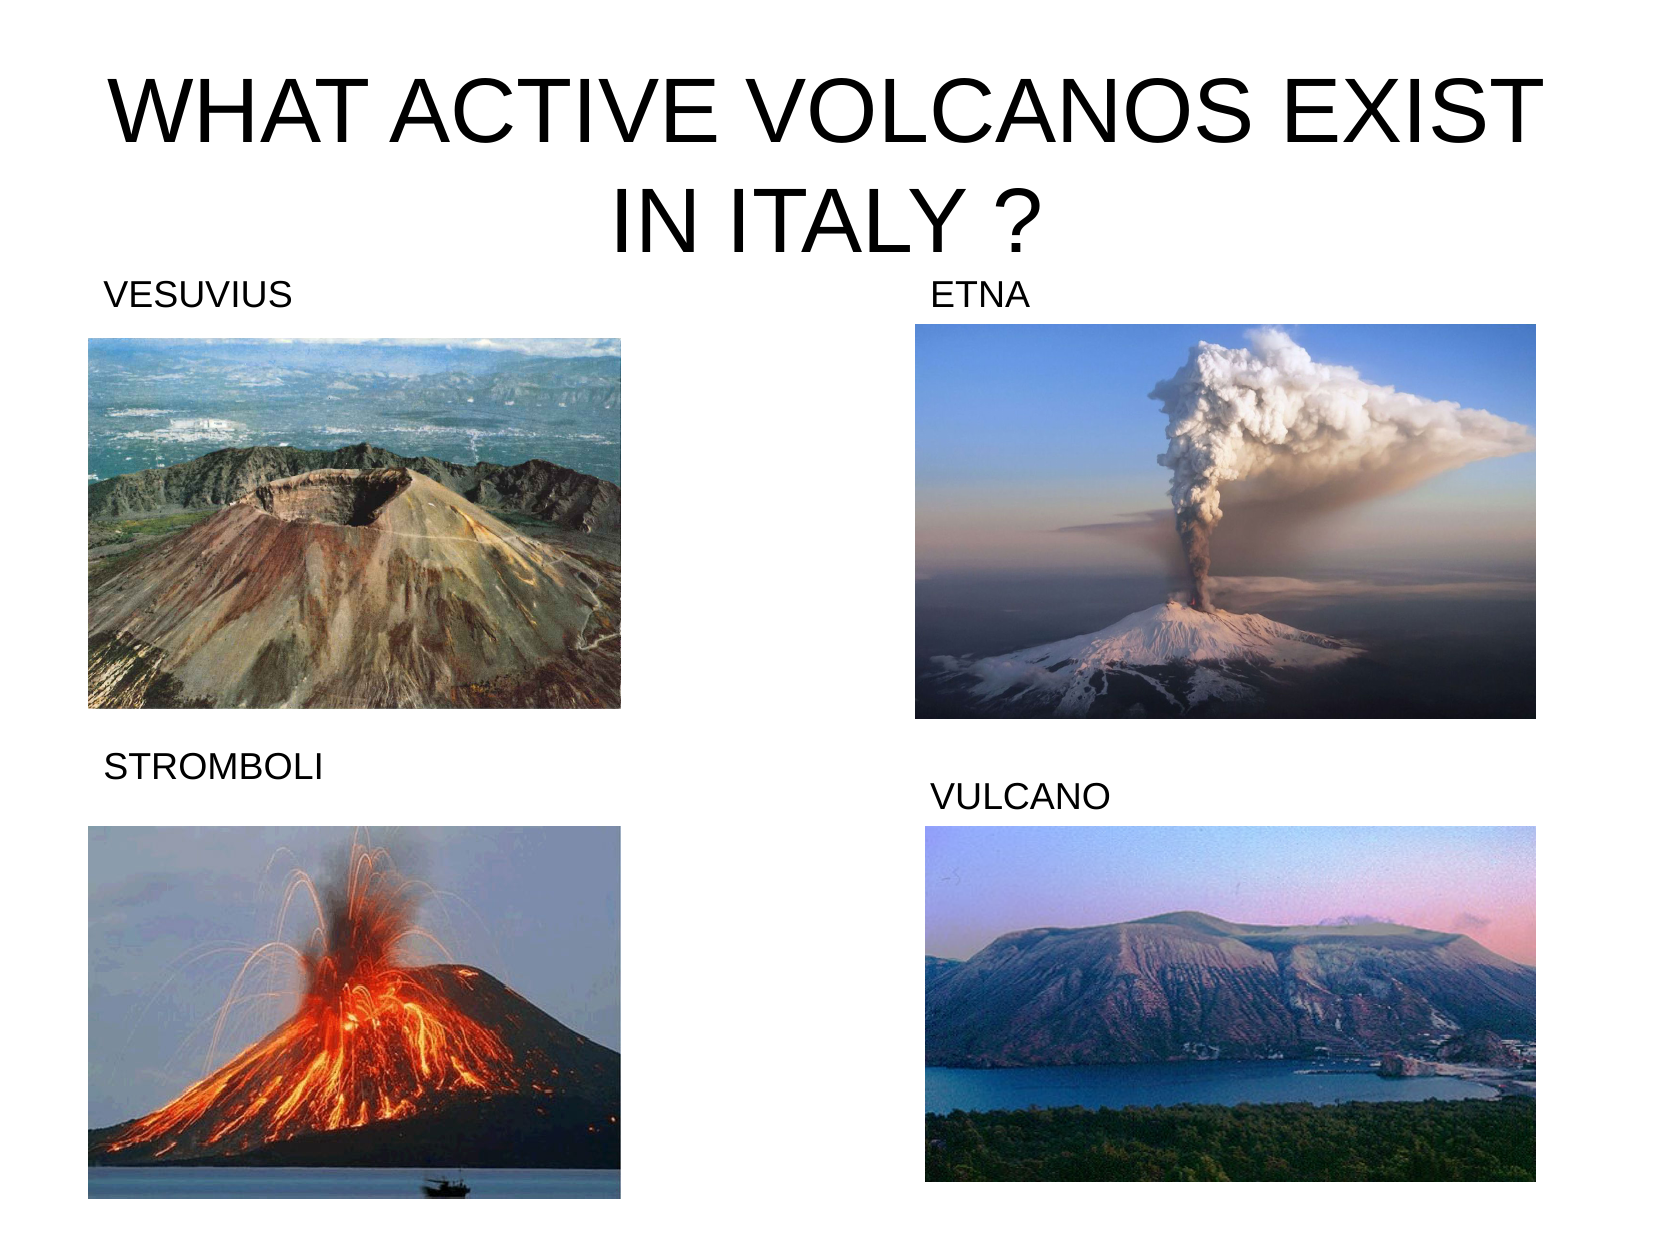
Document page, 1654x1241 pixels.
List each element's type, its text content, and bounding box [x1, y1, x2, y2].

picture [88, 338, 621, 709]
title WHAT ACTIVE VOLCANOS EXIST IN ITALY ? [82, 50, 1571, 256]
picture [88, 826, 621, 1199]
text_box ETNA [915, 265, 1536, 323]
picture [915, 324, 1536, 719]
picture [925, 826, 1536, 1182]
text_box VULCANO [915, 767, 1536, 825]
text_box VESUVIUS [88, 265, 591, 323]
text_box STROMBOLI [88, 738, 591, 796]
